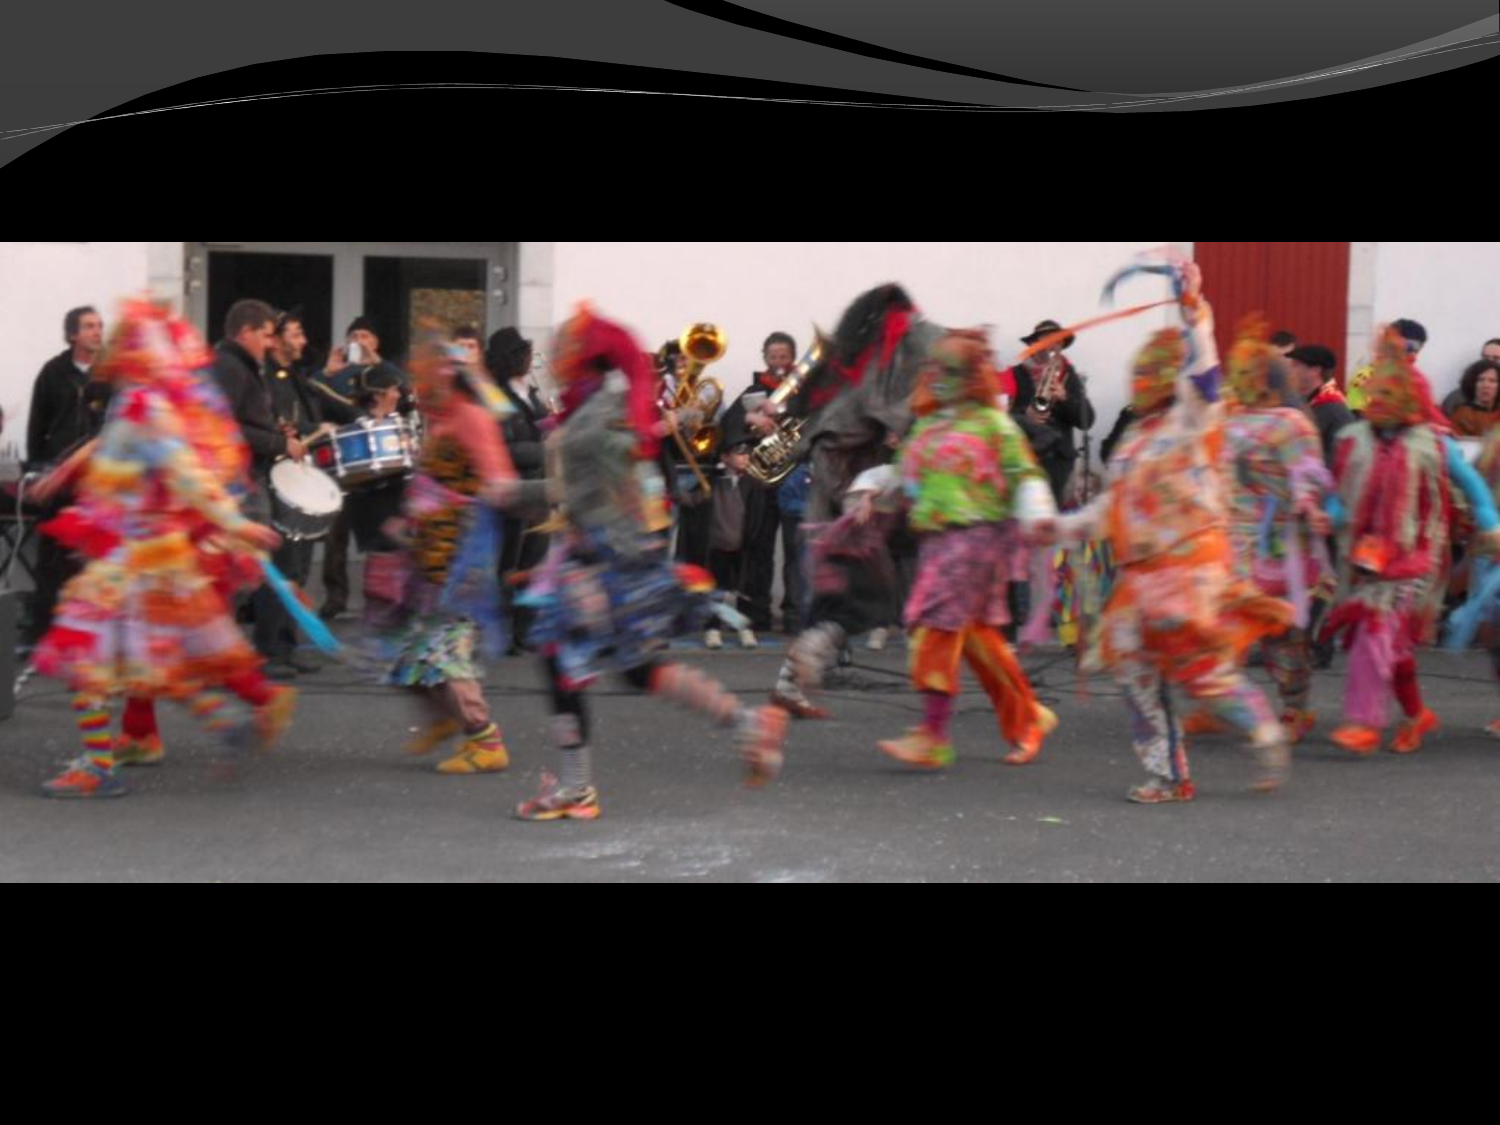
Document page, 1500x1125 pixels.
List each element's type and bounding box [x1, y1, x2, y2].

picture [0, 33, 1500, 140]
picture [0, 242, 1500, 883]
